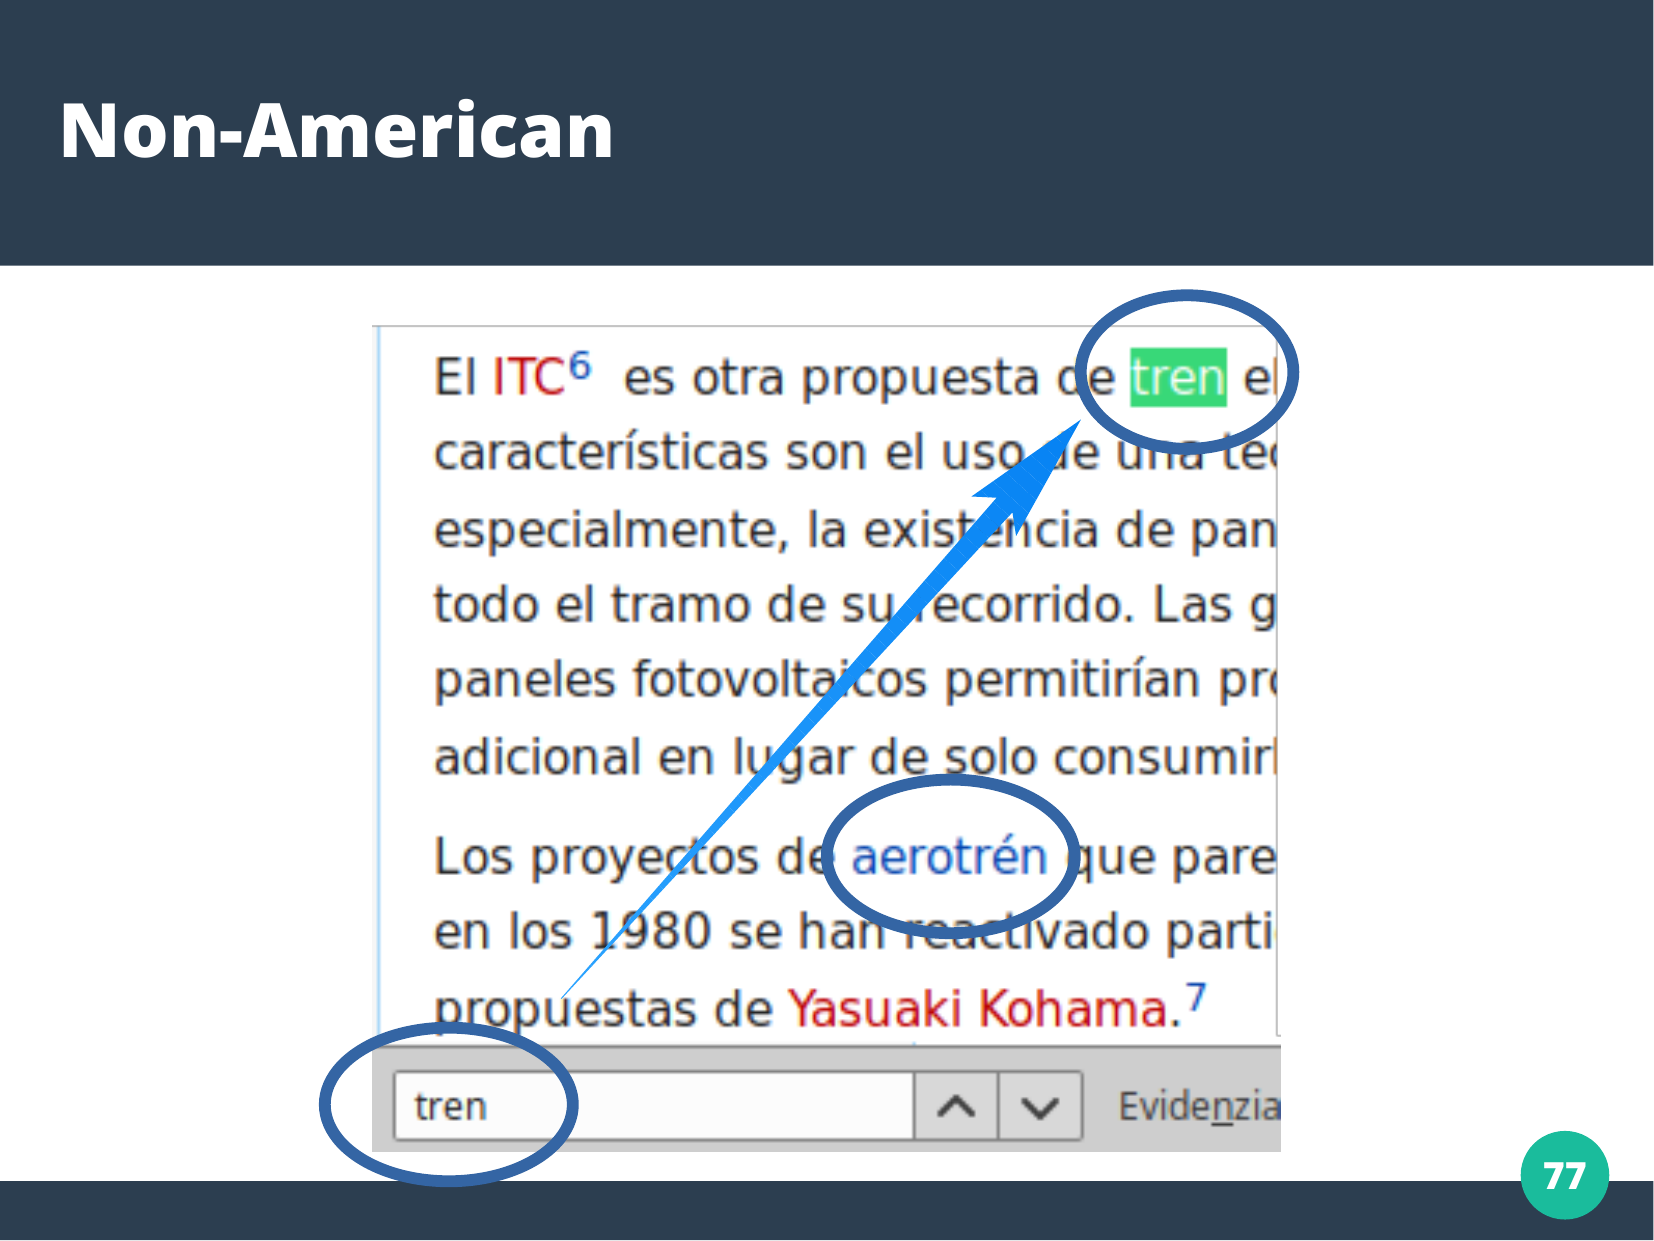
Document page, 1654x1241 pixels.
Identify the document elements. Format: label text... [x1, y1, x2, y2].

picture [1272, 324, 1281, 334]
text_box [324, 1027, 573, 1182]
title Non-American [59, 49, 1595, 207]
text_box [826, 779, 1075, 934]
picture [372, 324, 1281, 1152]
text_box [1080, 295, 1294, 449]
